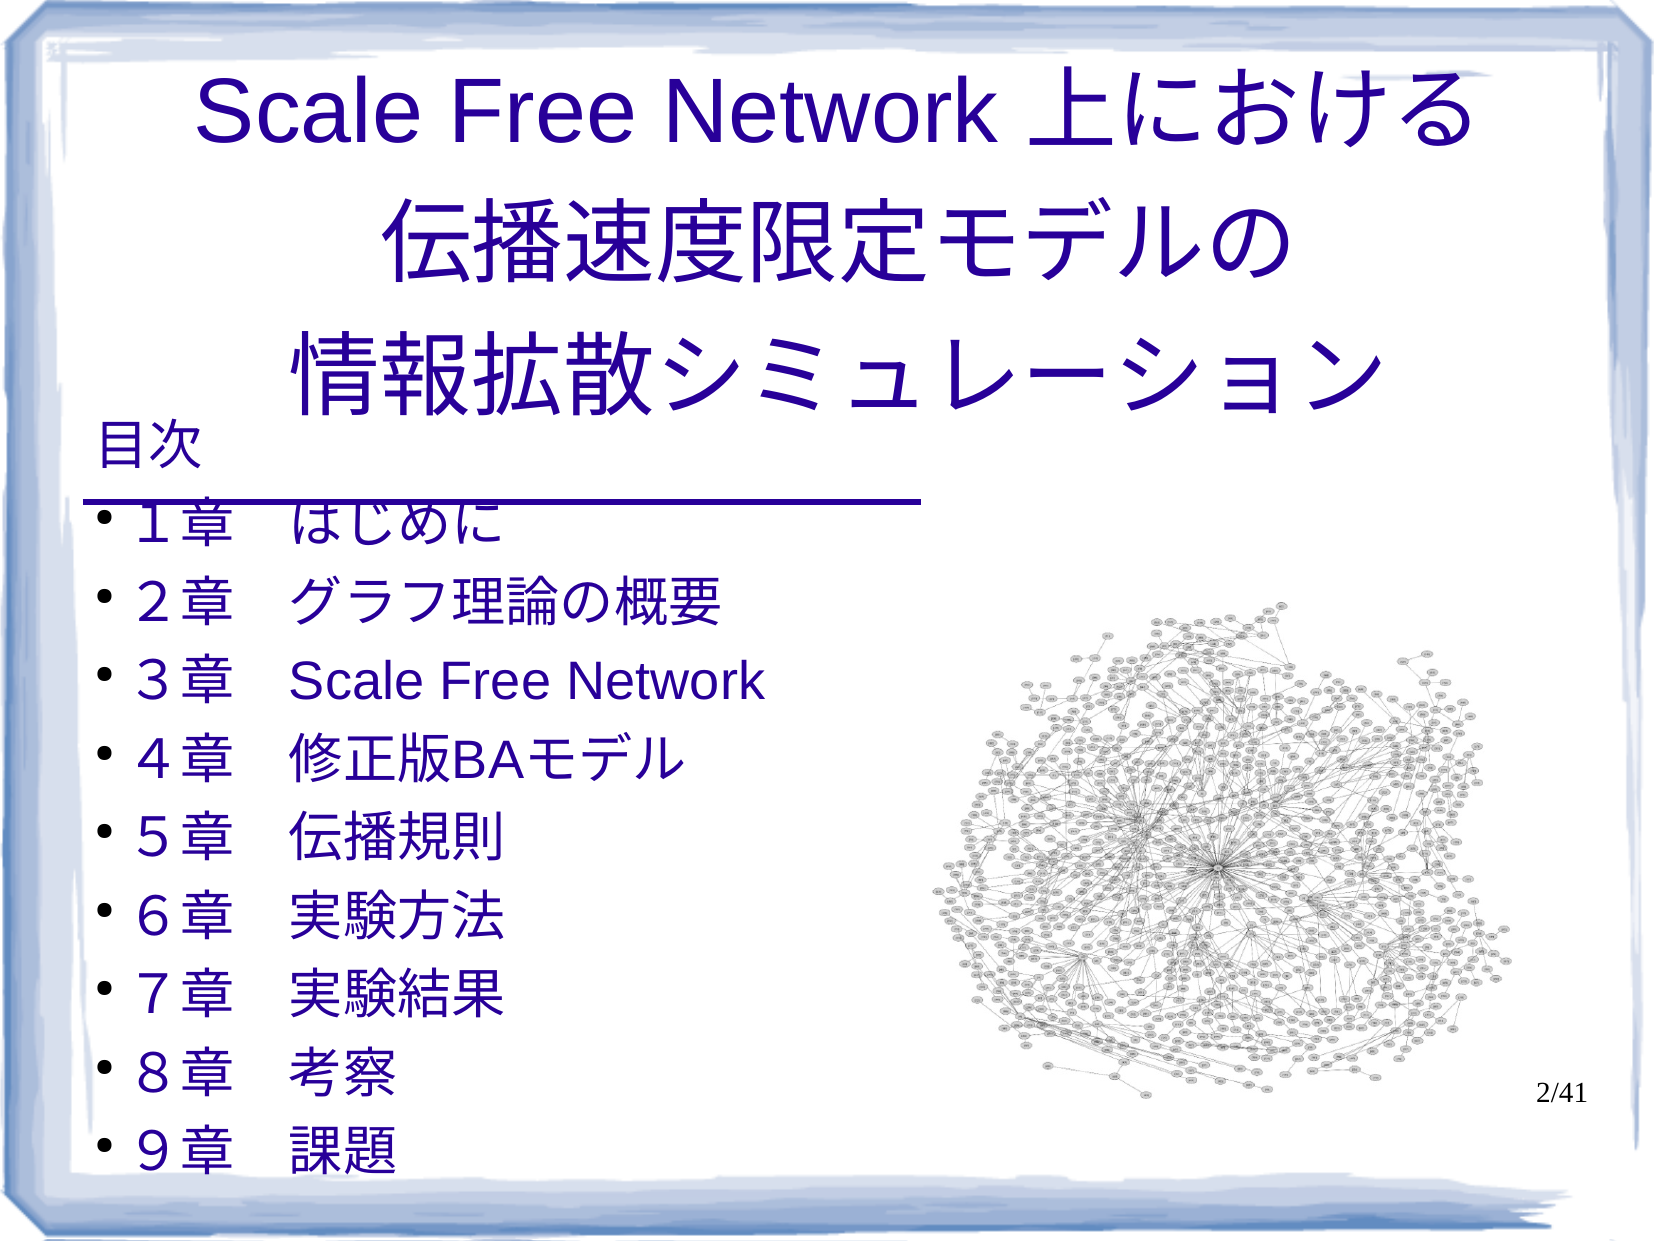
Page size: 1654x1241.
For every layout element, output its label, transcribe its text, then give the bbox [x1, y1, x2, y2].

title Scale Free Network 上における 伝播速度限定モデルの 情報拡散シミュレーション [94, 51, 1583, 420]
subtitle 目次 １章 はじめに ２章 グラフ理論の概要 ３章 Scale Free Network ４章 修正版BAモデル ５章 伝播規則 ６章 実験方法 ７章 実験結果 ８章 考察 ９章 課題 [94, 405, 1572, 1182]
picture [0, 0, 1654, 1241]
